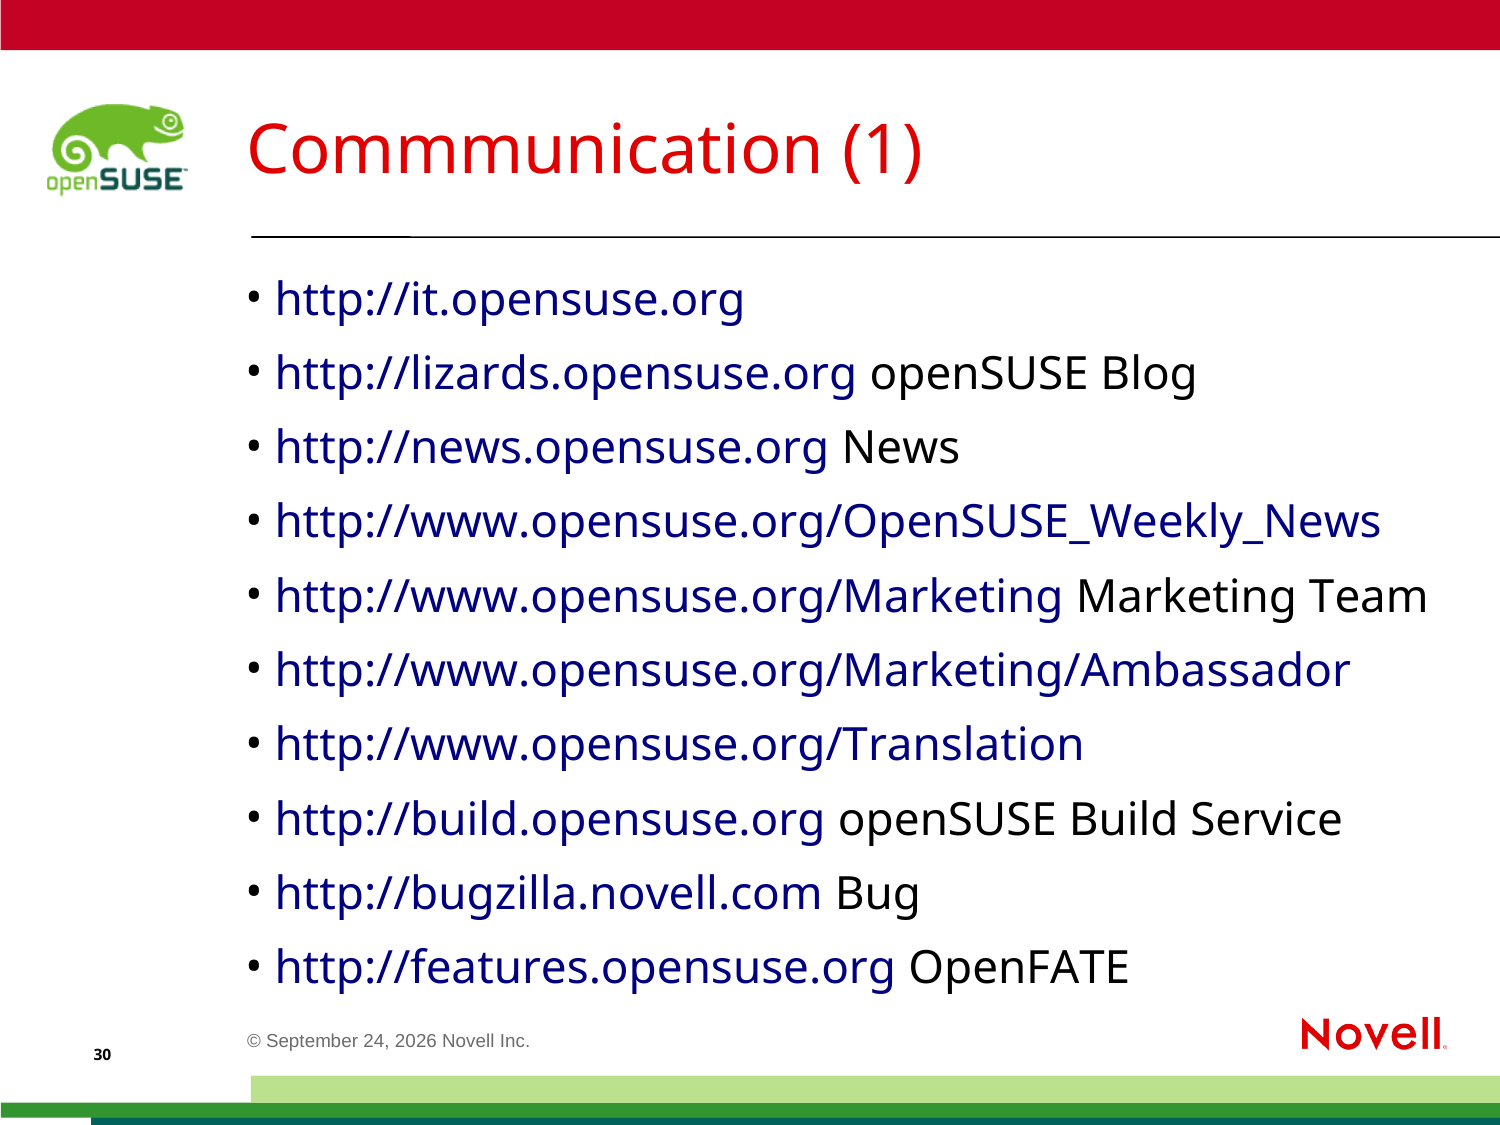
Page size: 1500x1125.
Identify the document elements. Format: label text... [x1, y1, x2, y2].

title Commmunication (1) [246, 68, 1409, 231]
picture [1295, 1013, 1453, 1056]
list http://it.opensuse.org http://lizards.opensuse.org openSUSE Blog http://news.opensuse.org News http://www.opensuse.org/OpenSUSE_Weekly_News http://www.opensuse.org/Marketing Marketing Team http://www.opensuse.org/Marketing/Ambassador http://www.opensuse.org/Translation http://build.opensuse.org openSUSE Build Service http://bugzilla.novell.com Bug http://features.opensuse.org OpenFATE [245, 267, 1458, 1013]
picture [47, 104, 188, 197]
